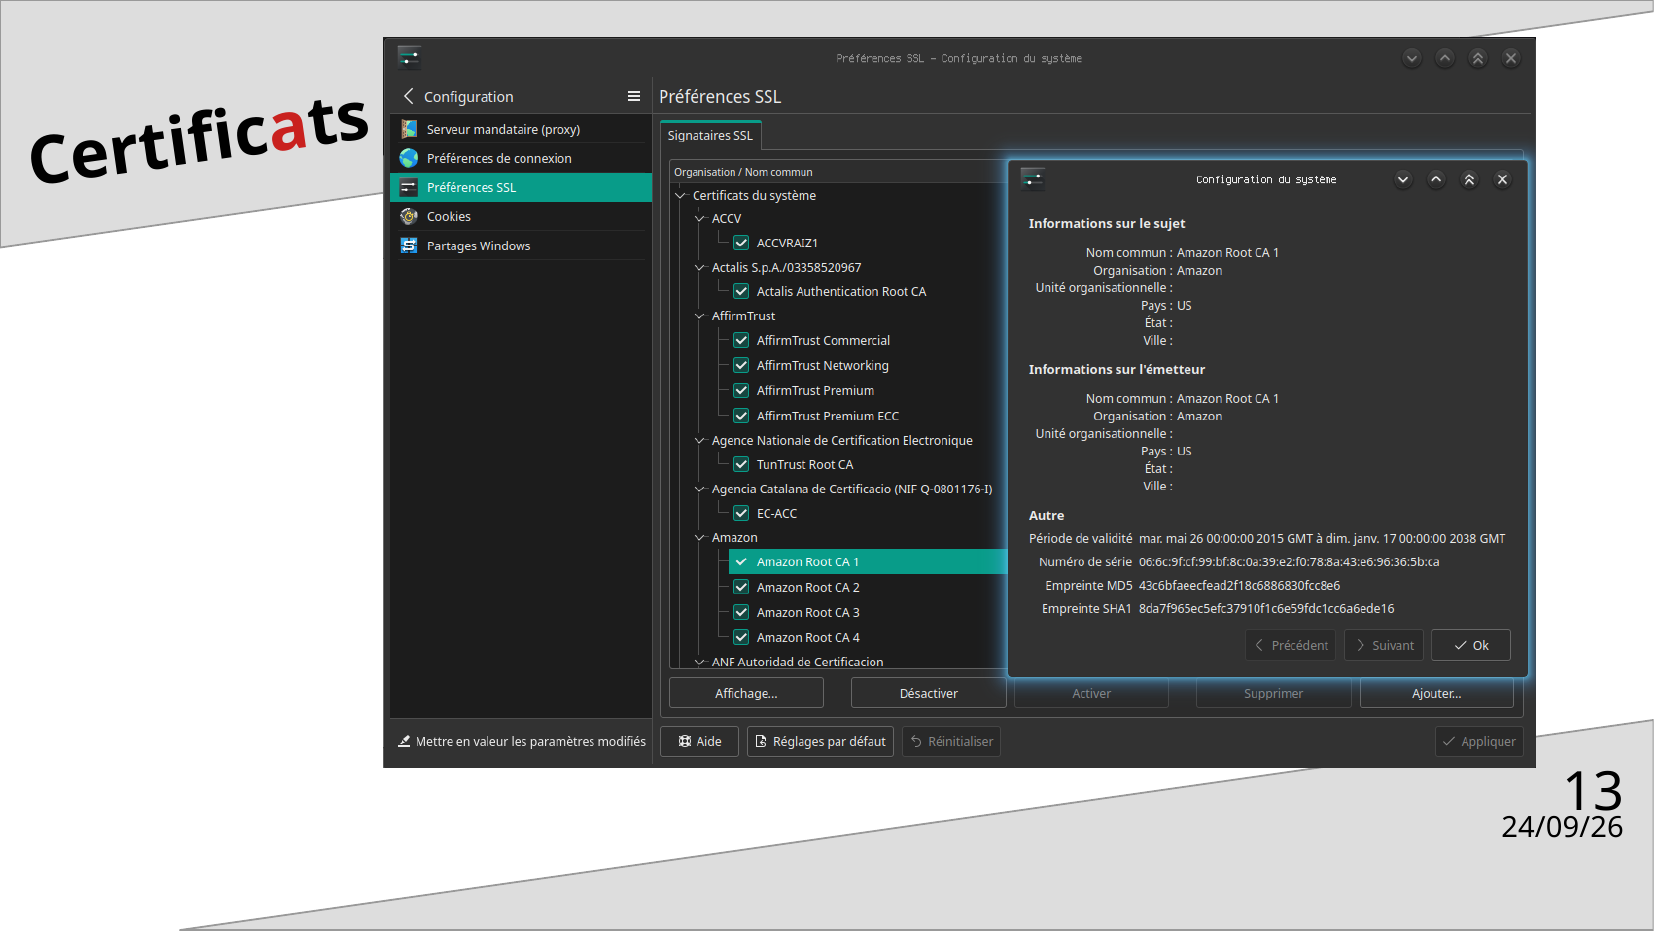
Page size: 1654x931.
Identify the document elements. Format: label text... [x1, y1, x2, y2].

picture [383, 37, 1536, 768]
title Certificats [16, 0, 1501, 239]
